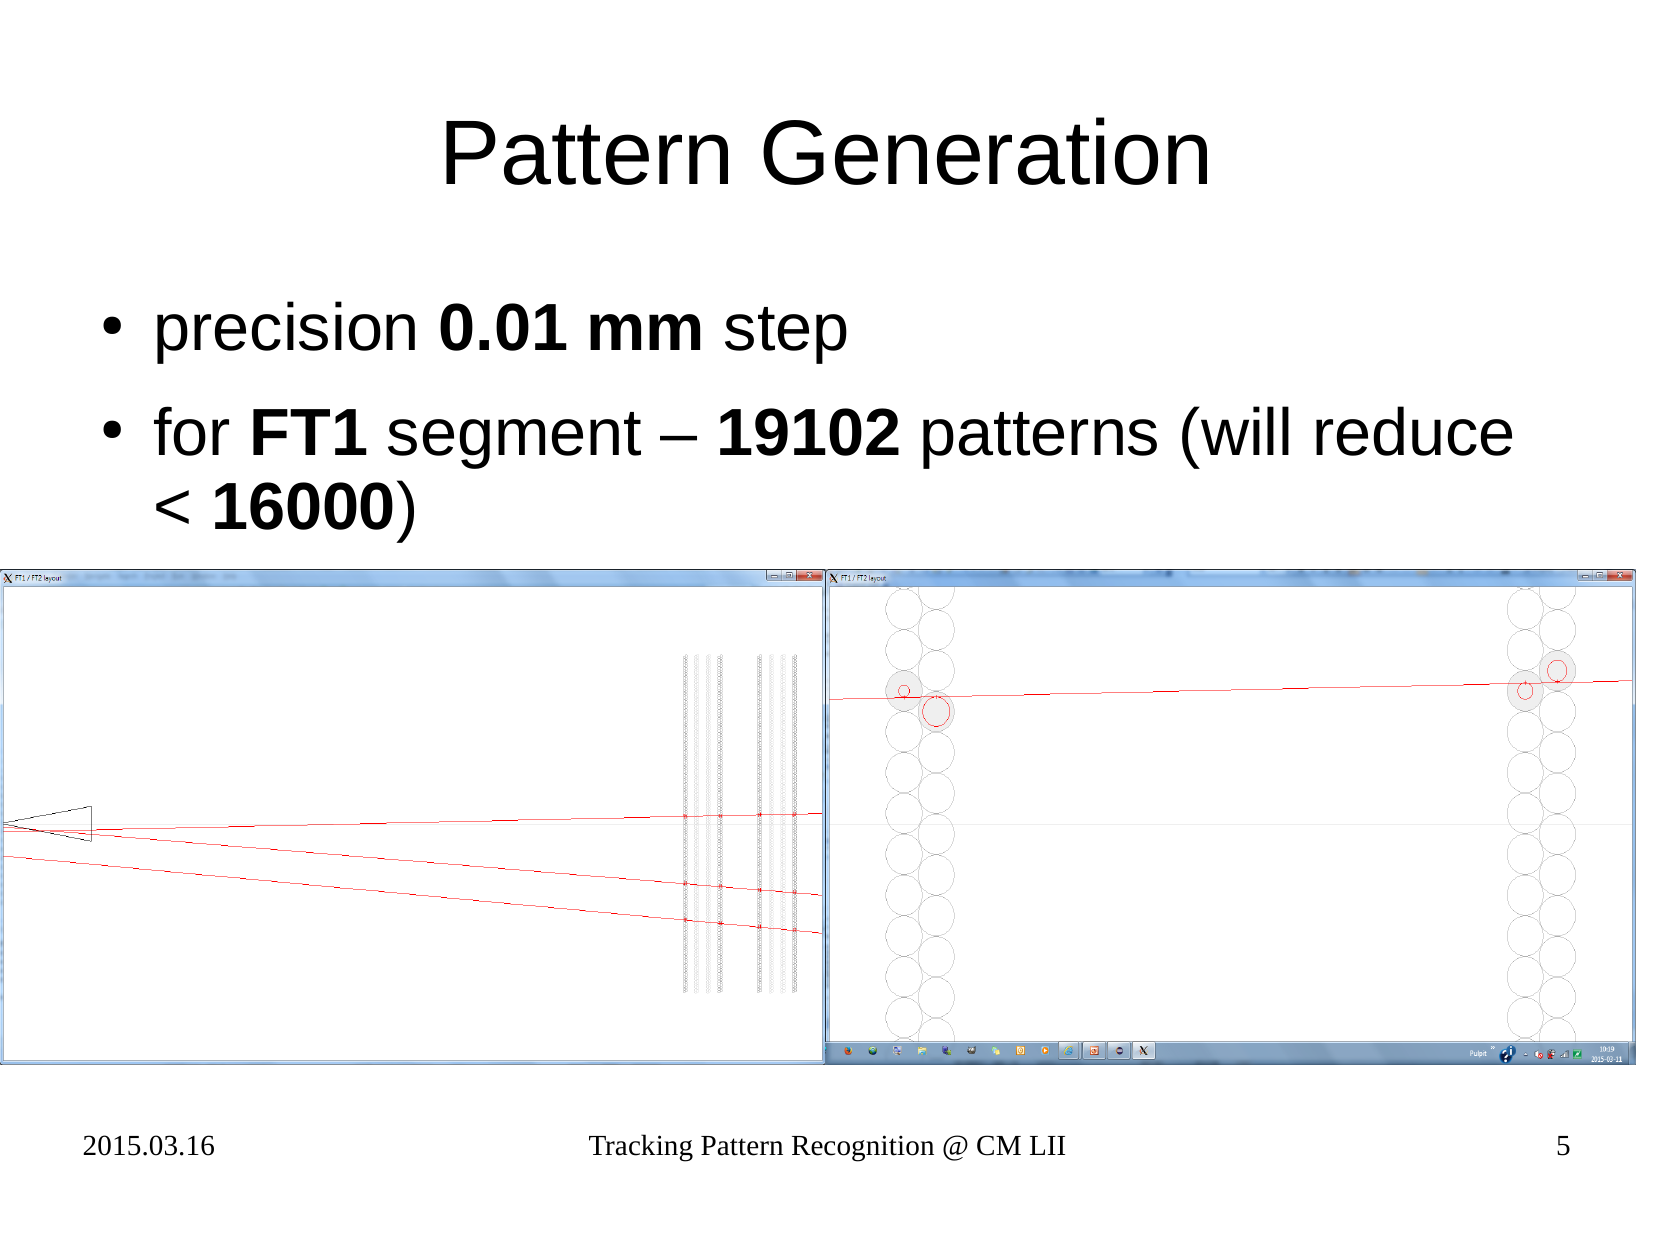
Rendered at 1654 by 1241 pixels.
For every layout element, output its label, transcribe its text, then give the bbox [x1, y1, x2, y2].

picture [0, 569, 1636, 1066]
title Pattern Generation [82, 49, 1571, 257]
list precision 0.01 mm step for FT1 segment – 19102 patterns (will reduce < 16000) [82, 290, 1571, 569]
